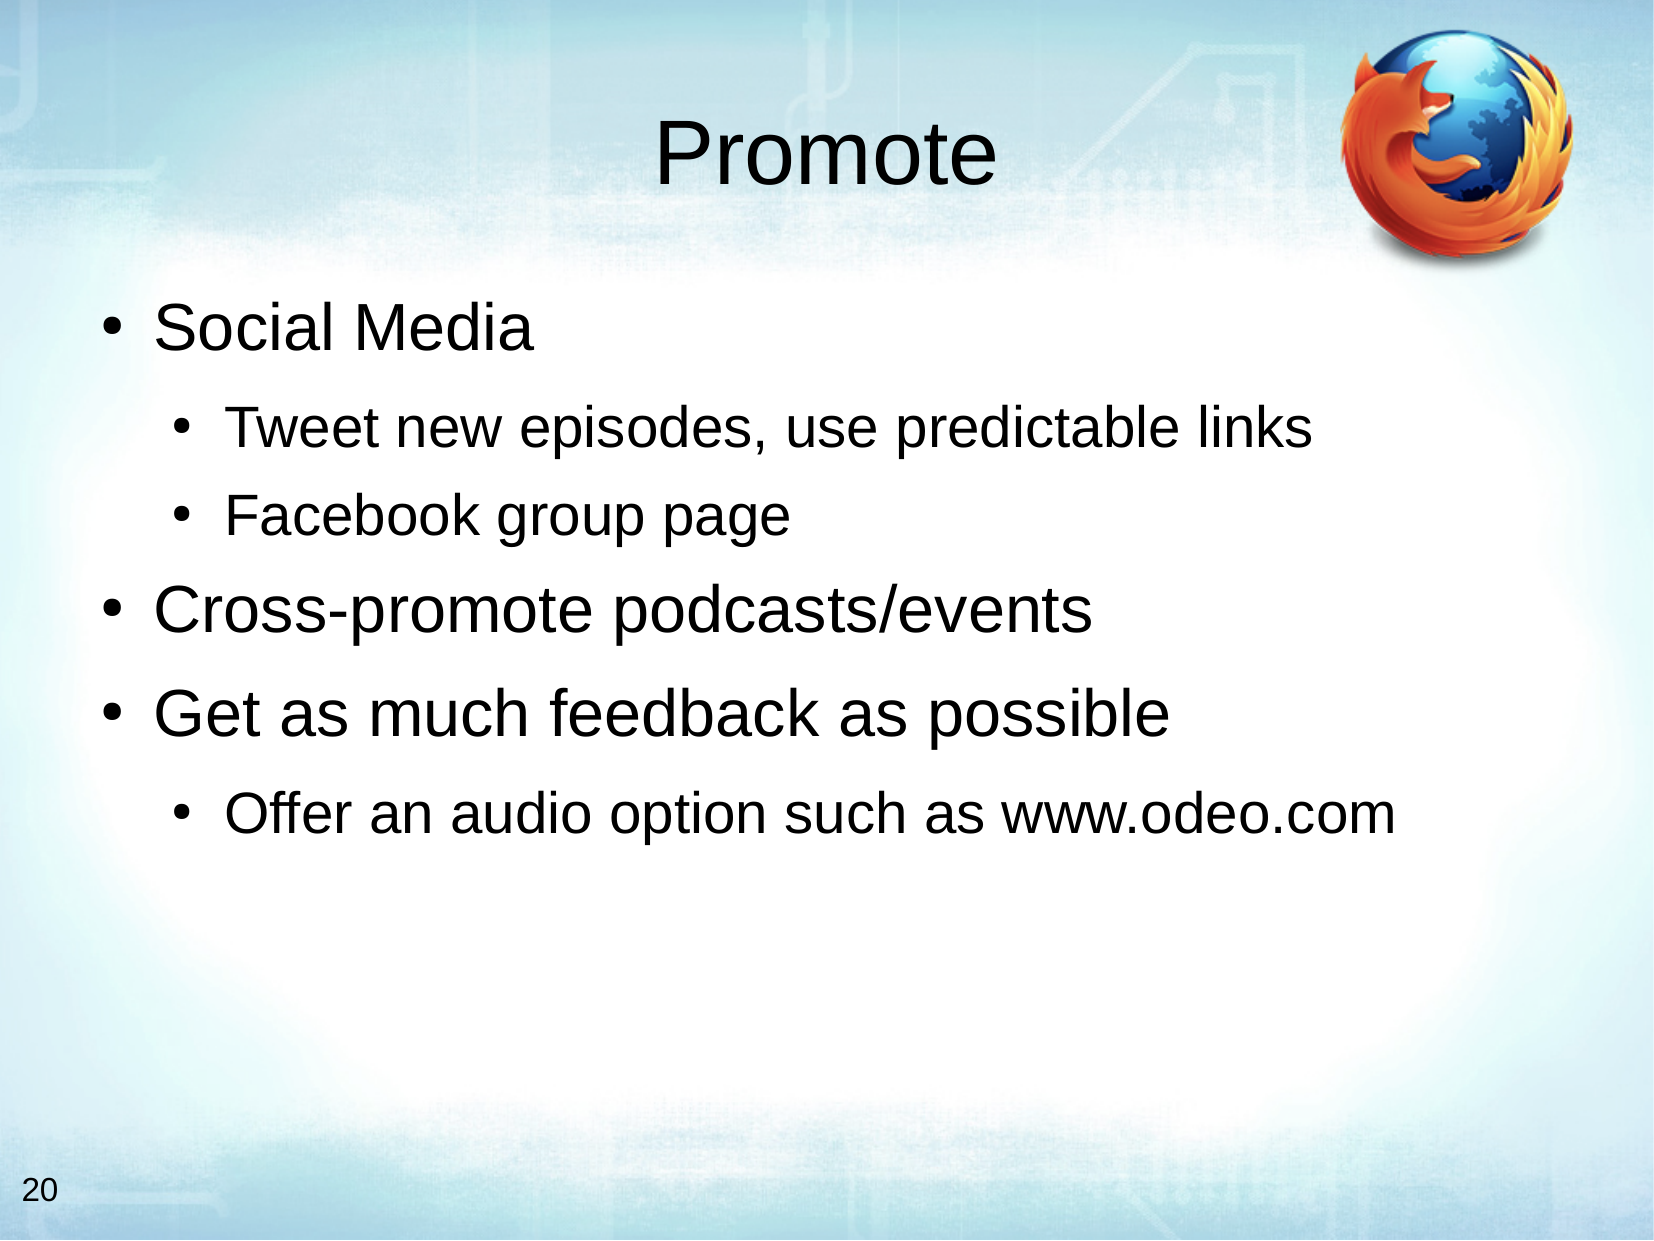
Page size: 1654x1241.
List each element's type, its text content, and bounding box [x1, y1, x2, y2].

title Promote [82, 49, 1571, 257]
list Social Media Tweet new episodes, use predictable links Facebook group page Cross-promote podcasts/events Get as much feedback as possible Offer an audio option such as www.odeo.com [82, 290, 1571, 1109]
picture [0, 0, 1654, 1240]
